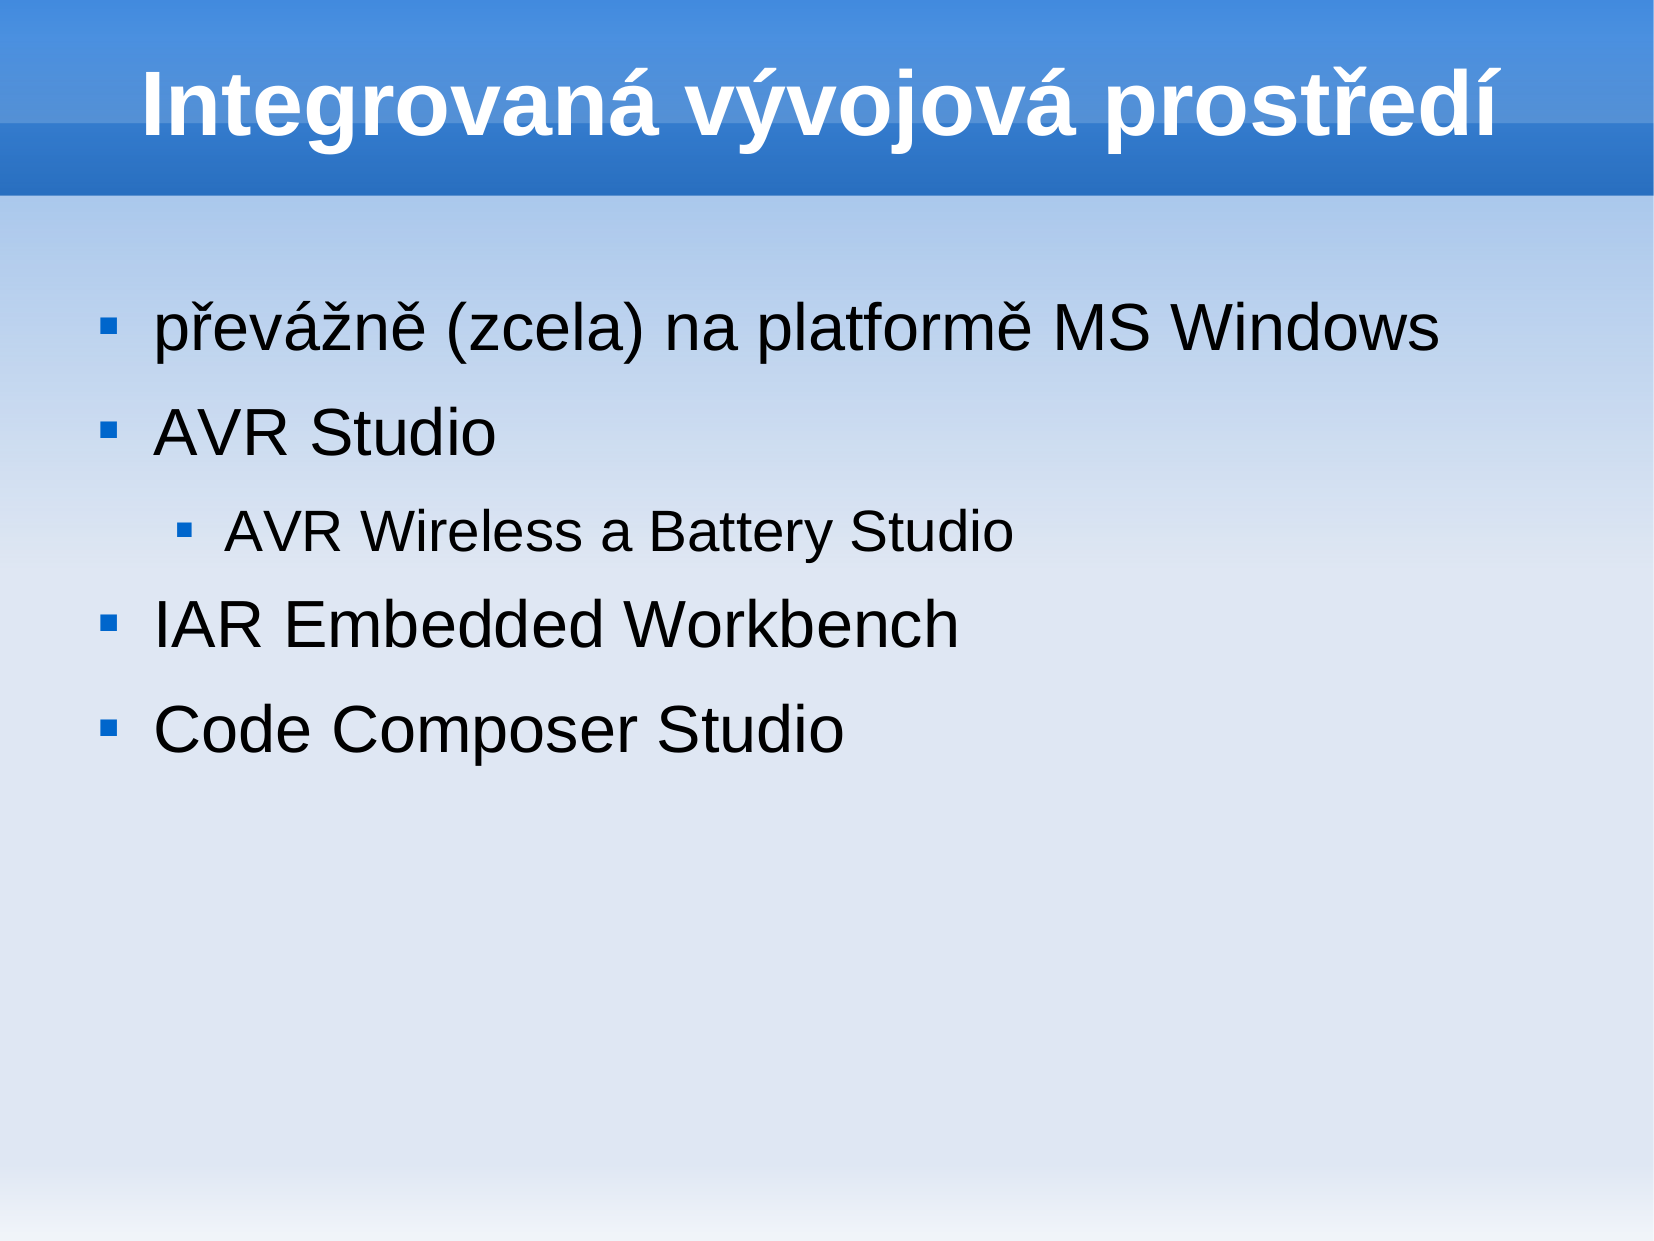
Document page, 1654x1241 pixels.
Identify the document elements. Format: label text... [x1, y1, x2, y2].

title Integrovaná vývojová prostředí [76, 0, 1565, 208]
picture [0, 0, 1654, 1241]
list převážně (zcela) na platformě MS Windows AVR Studio AVR Wireless a Battery Studio IAR Embedded Workbench Code Composer Studio [82, 290, 1571, 1109]
